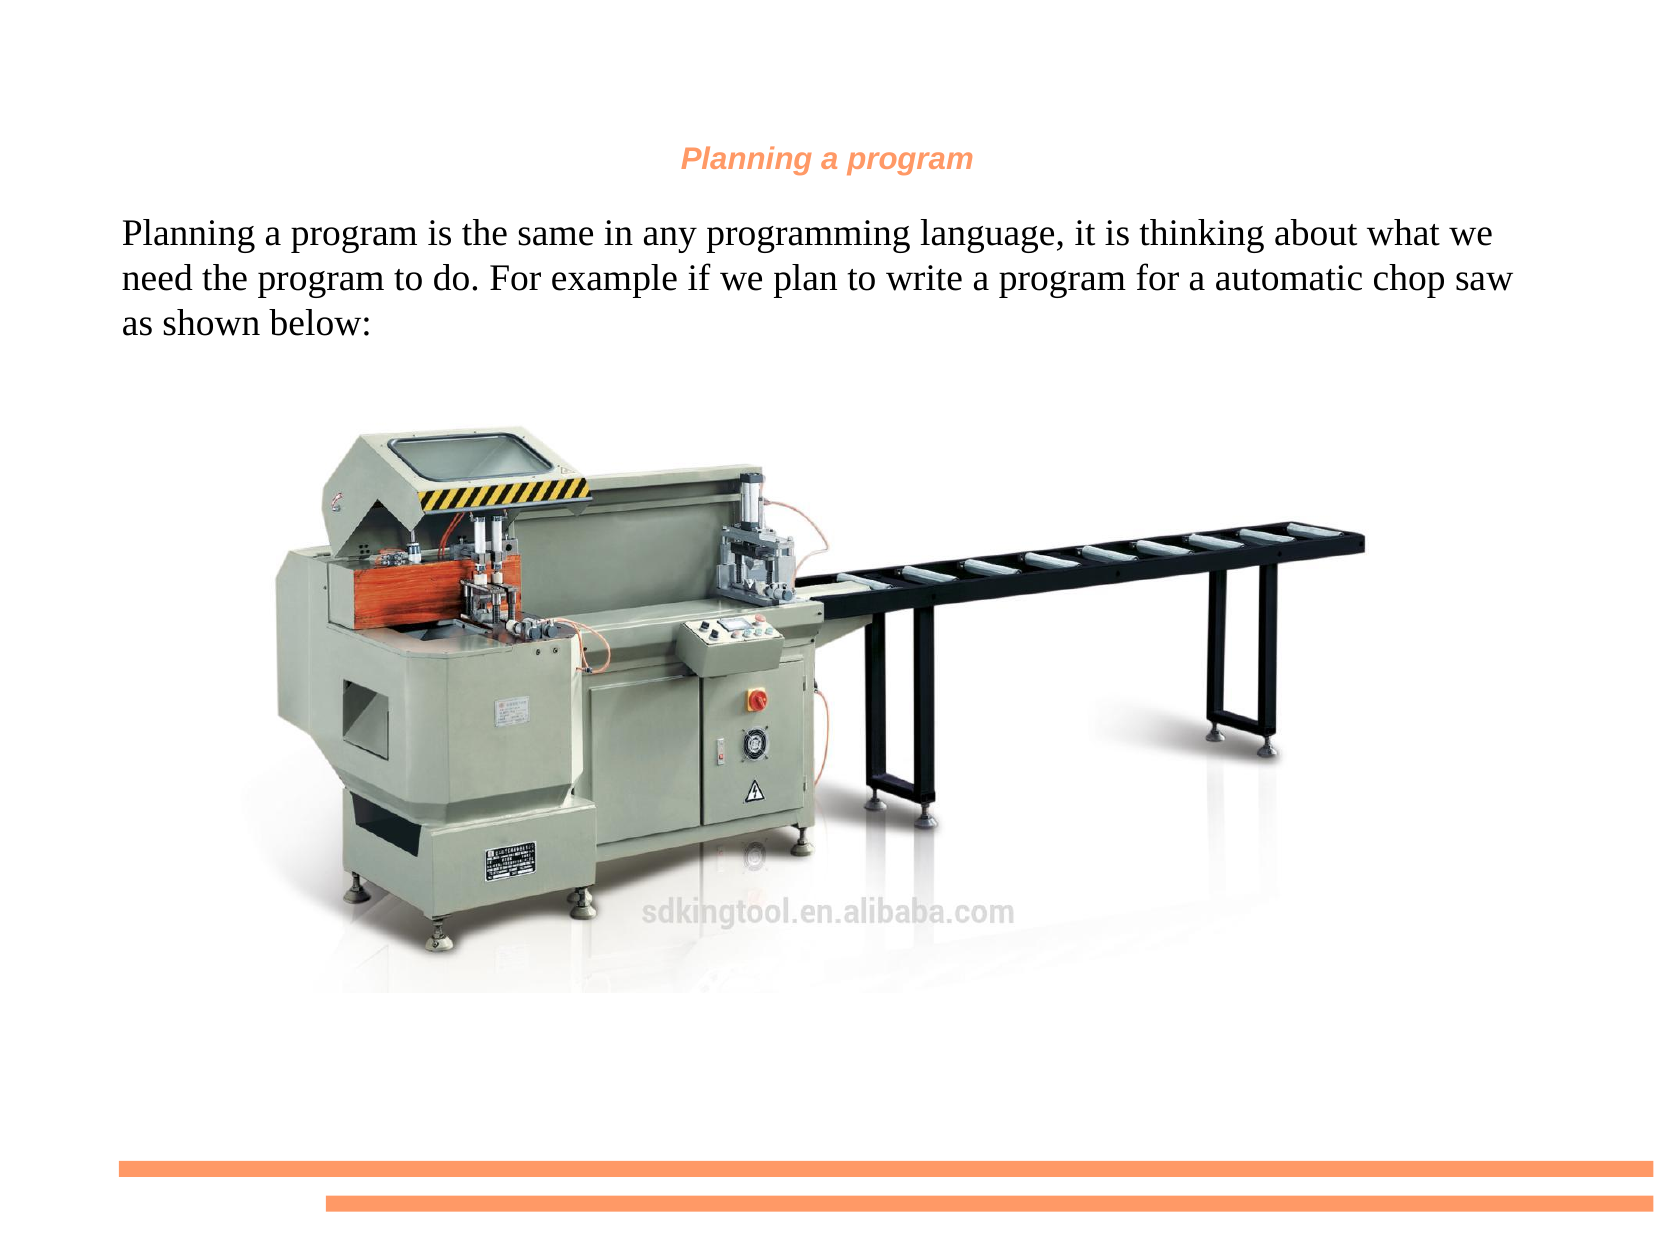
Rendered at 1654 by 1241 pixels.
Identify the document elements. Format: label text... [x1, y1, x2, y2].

list Planning a program is the same in any programming language, it is thinking about what we need the program to do. For example if we plan to write a program for a automatic chop saw as shown below: [107, 200, 1536, 1241]
title Planning a program [121, 130, 1534, 184]
picture [238, 356, 1418, 993]
